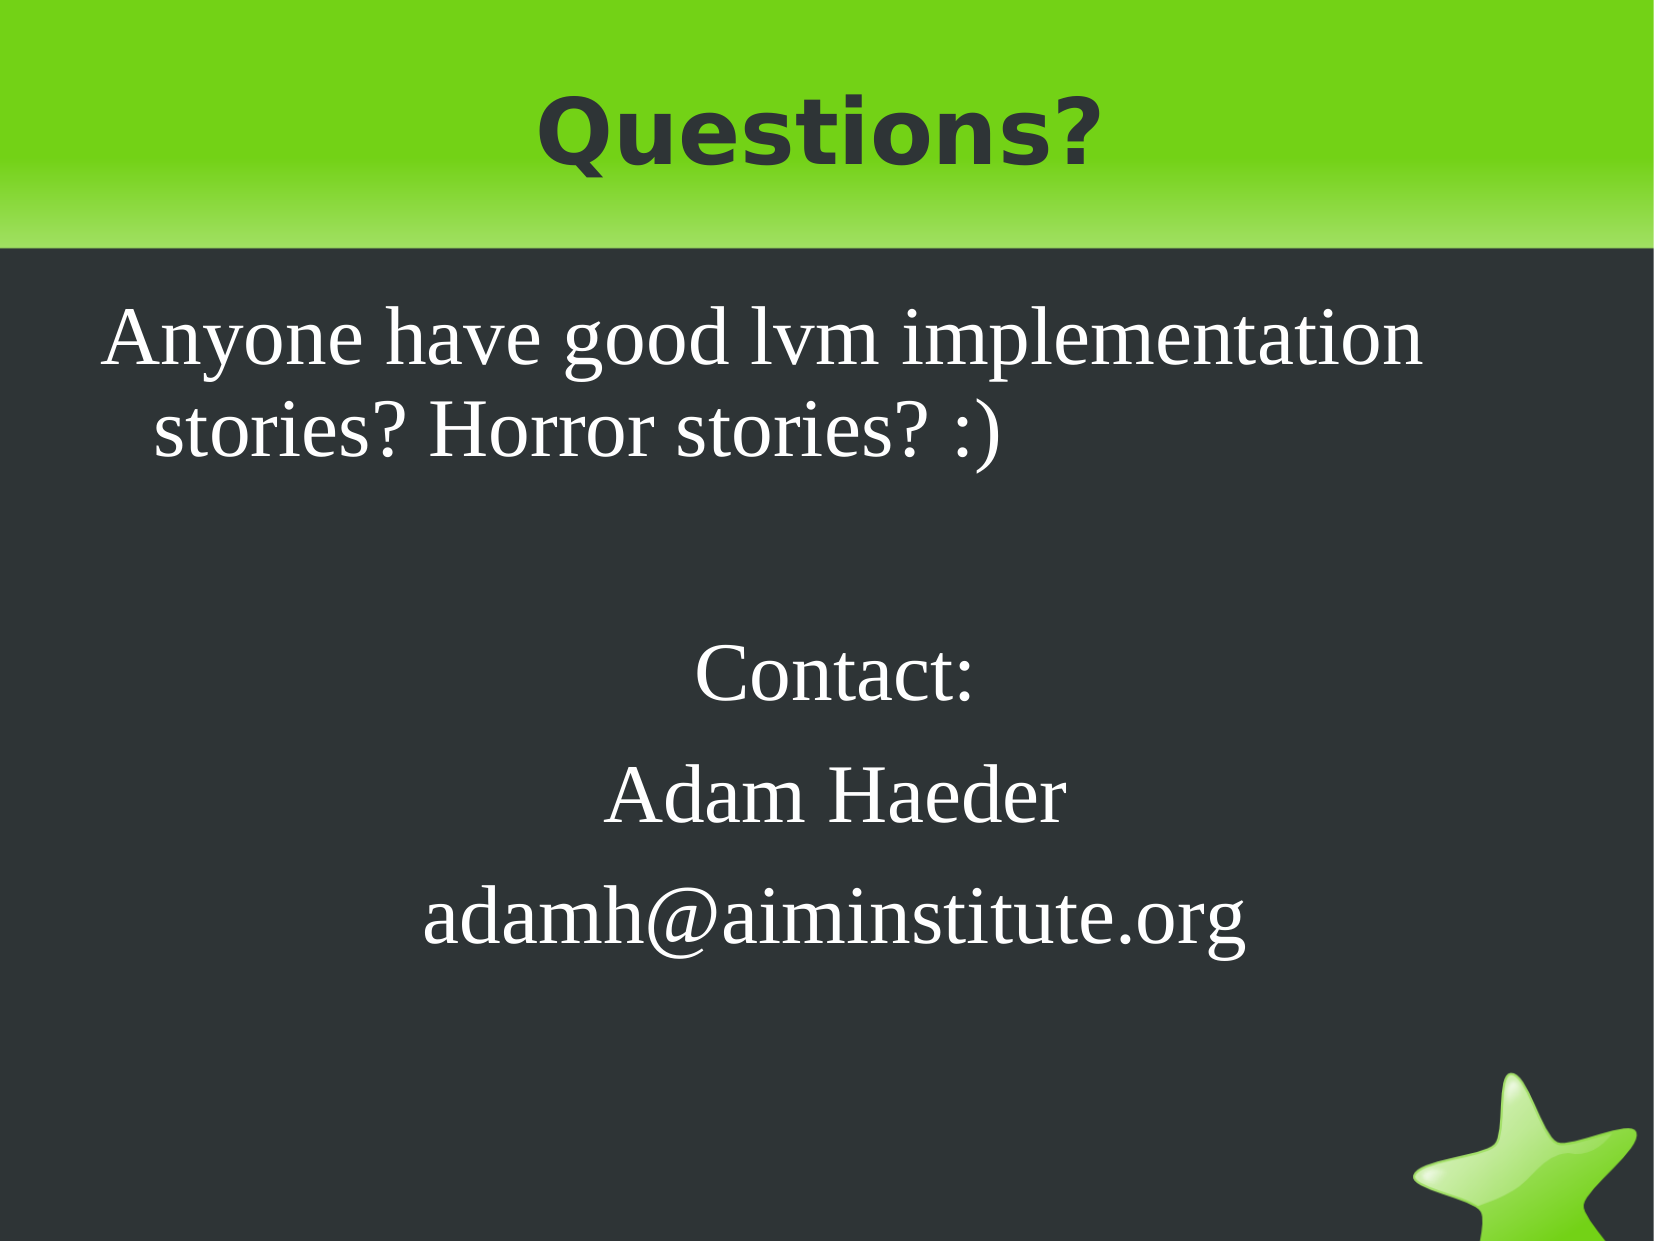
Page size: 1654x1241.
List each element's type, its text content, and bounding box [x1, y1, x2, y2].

list Anyone have good lvm implementation stories? Horror stories? :) Contact: Adam Haeder adamh@aiminstitute.org [82, 290, 1571, 1201]
picture [0, 0, 1654, 1241]
title Questions? [76, 36, 1565, 229]
